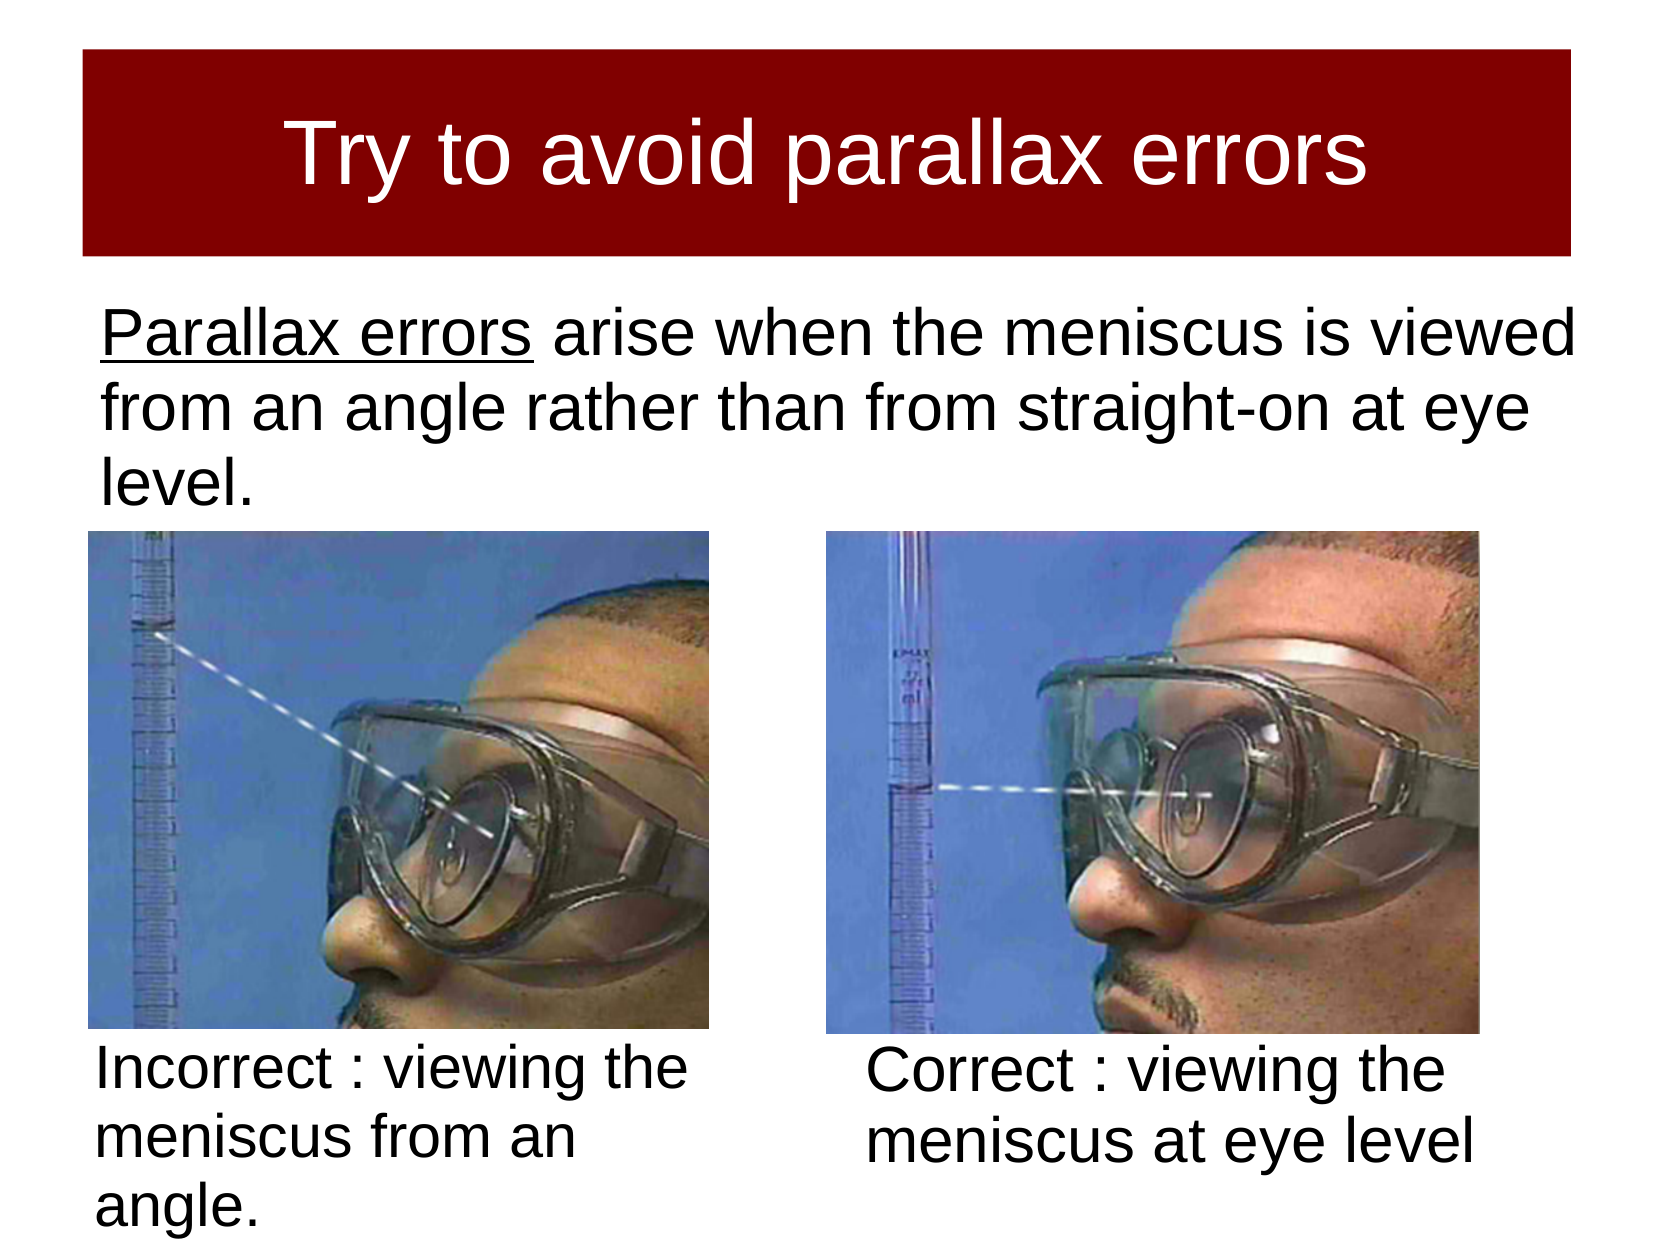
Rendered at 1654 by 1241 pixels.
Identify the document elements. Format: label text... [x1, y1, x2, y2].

list Parallax errors arise when the meniscus is viewed from an angle rather than from straight-on at eye level. [29, 295, 1625, 532]
list Correct : viewing the meniscus at eye level [797, 1033, 1477, 1241]
picture [826, 531, 1480, 1034]
list Incorrect : viewing the meniscus from an angle. [29, 1033, 709, 1241]
picture [88, 531, 709, 1029]
title Try to avoid parallax errors [82, 49, 1571, 257]
